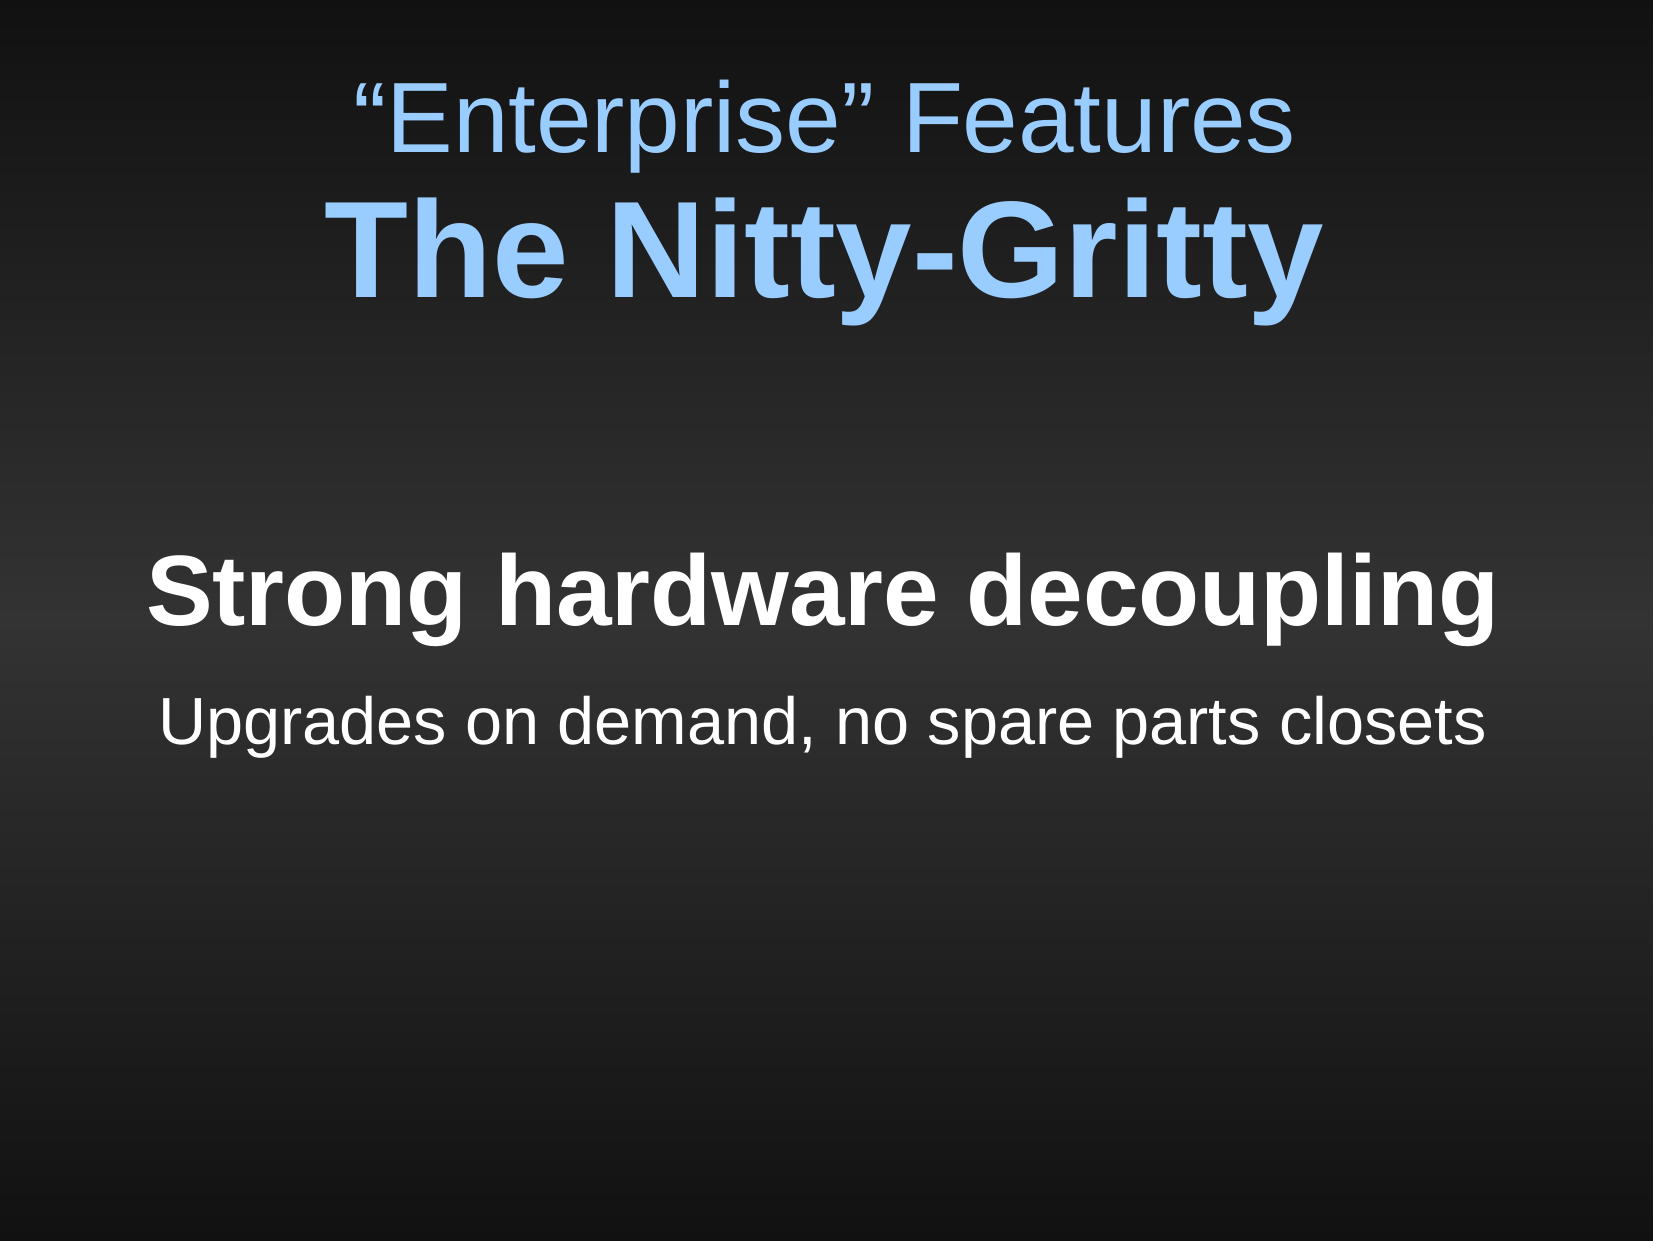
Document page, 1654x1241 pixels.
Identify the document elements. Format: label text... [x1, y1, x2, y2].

text_box Strong hardware decoupling Upgrades on demand, no spare parts closets [103, 285, 1543, 1126]
title “Enterprise” Features The Nitty-Gritty [0, 61, 1651, 328]
